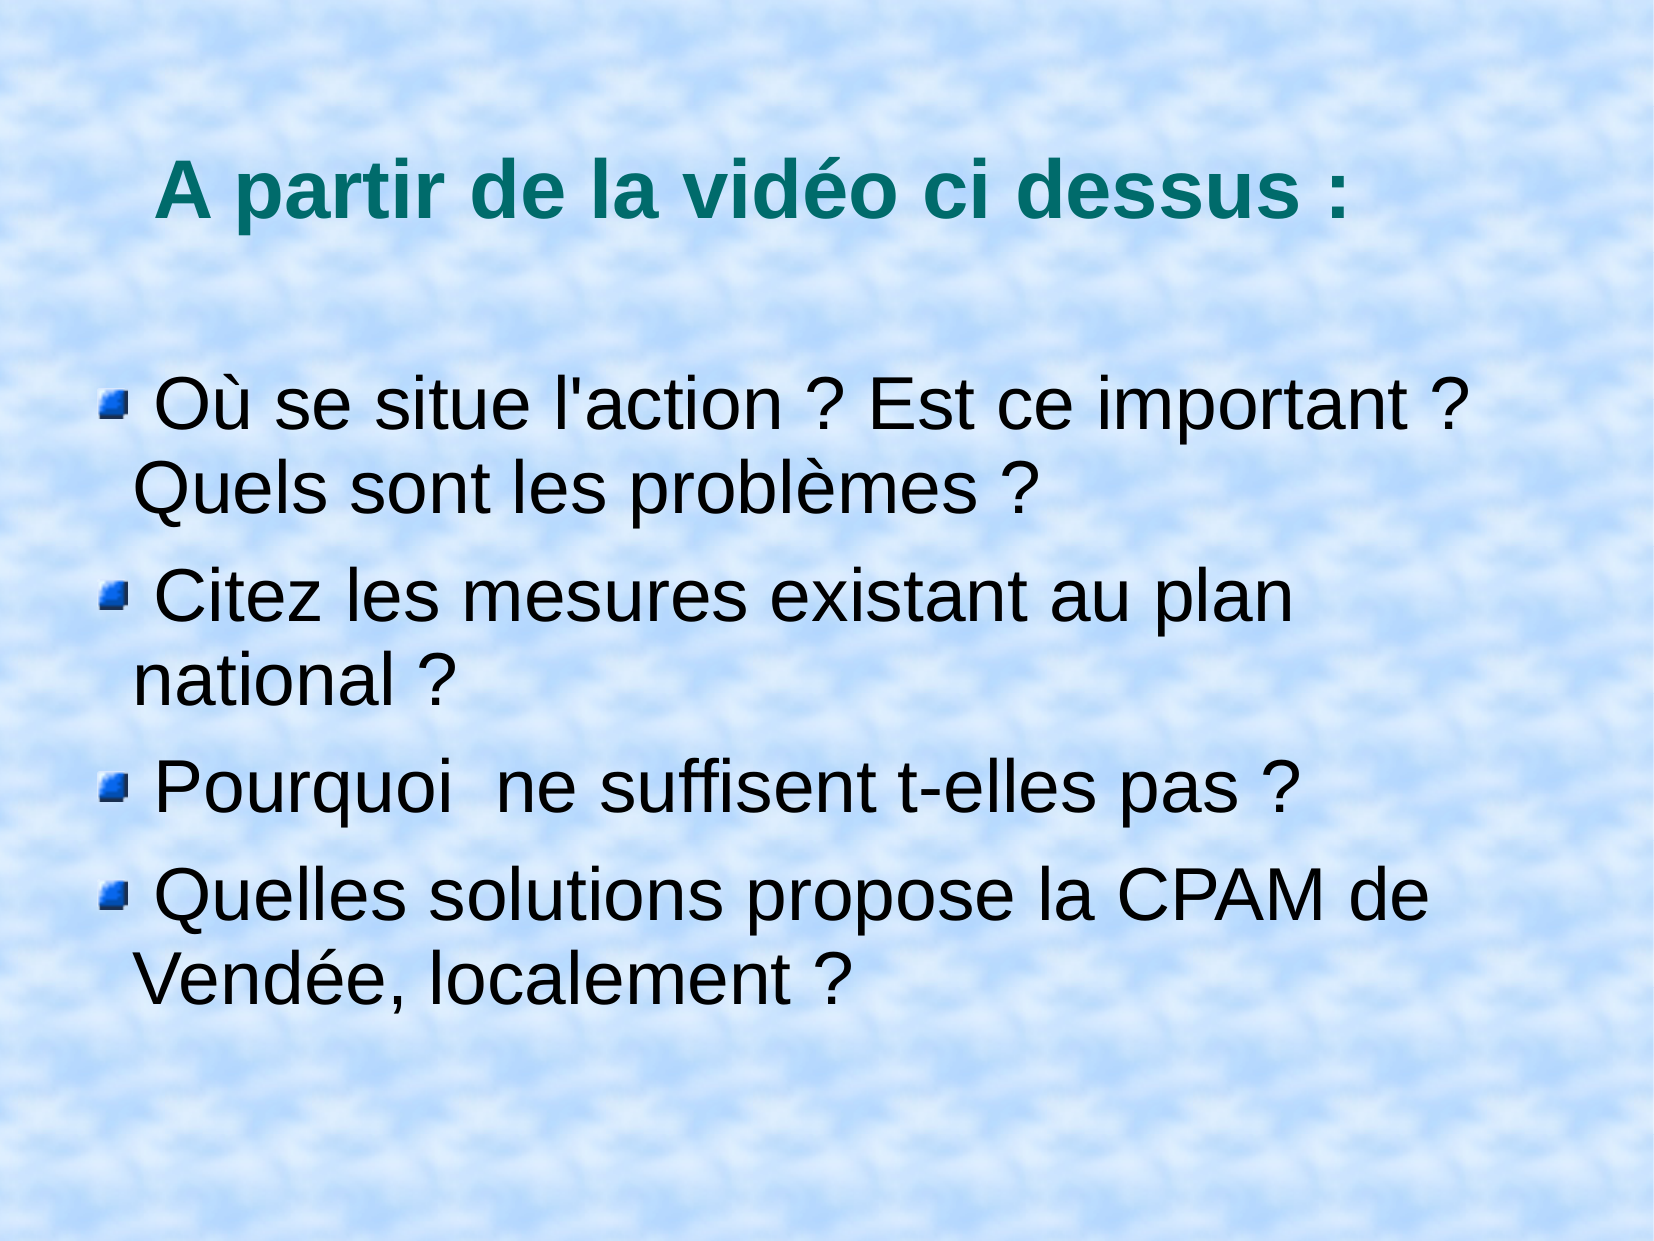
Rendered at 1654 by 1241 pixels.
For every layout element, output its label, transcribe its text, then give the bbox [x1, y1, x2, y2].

picture [0, 0, 1654, 1241]
text_box A partir de la vidéo ci dessus : Où se situe l'action ? Est ce important ? Quels sont les problèmes ? Citez les mesures existant au plan national ? Pourquoi ne suffisent t-elles pas ? Quelles solutions propose la CPAM de Vendée, localement ? [82, 135, 1560, 1182]
